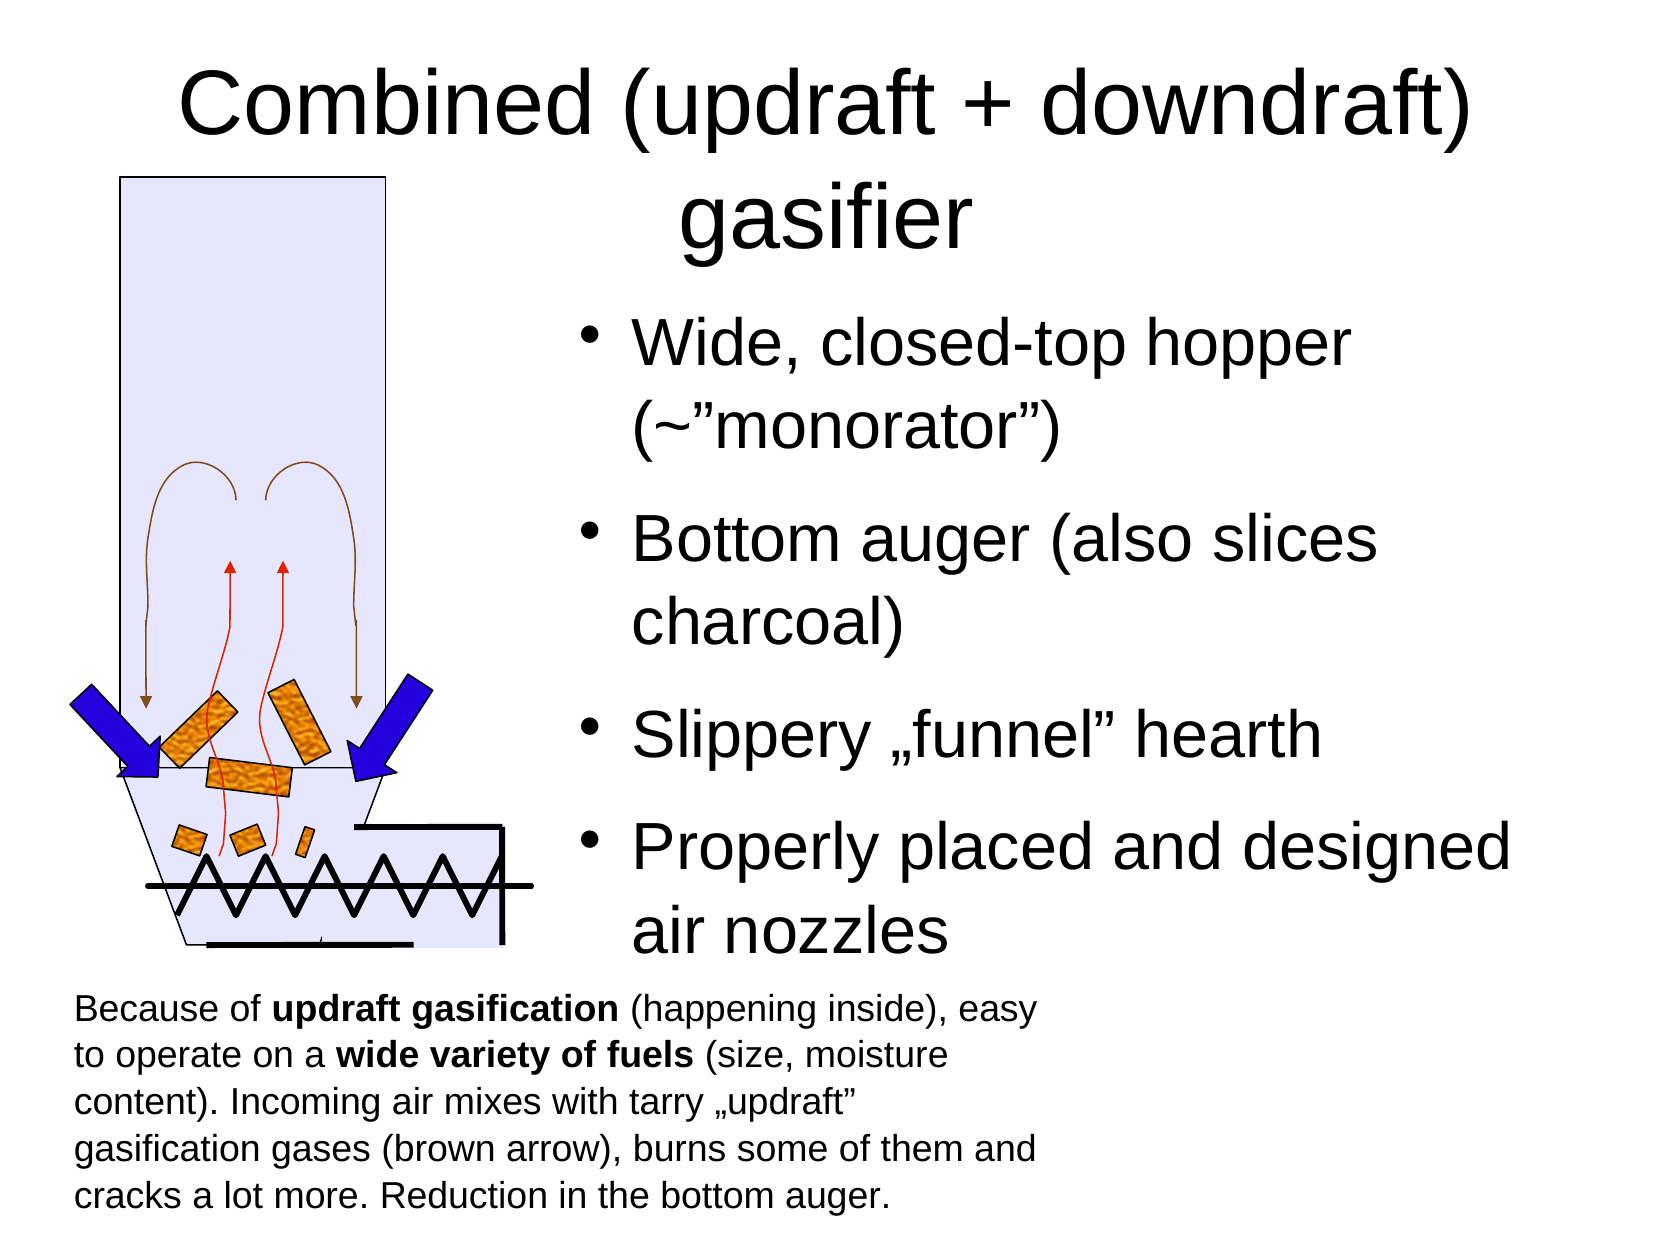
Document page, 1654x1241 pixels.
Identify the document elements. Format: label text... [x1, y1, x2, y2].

title Combined (updraft + downdraft) gasifier [82, 38, 1571, 268]
text_box Because of updraft gasification (happening inside), easy to operate on a wide variety of fuels (size, moisture content). Incoming air mixes with tarry „updraft” gasification gases (brown arrow), burns some of them and cracks a lot more. Reduction in the bottom auger. [59, 974, 1063, 1226]
text_box Wide, closed-top hopper (~”monorator”) Bottom auger (also slices charcoal) Slippery „funnel” hearth Properly placed and designed air nozzles [560, 295, 1565, 975]
text_box [69, 177, 532, 946]
